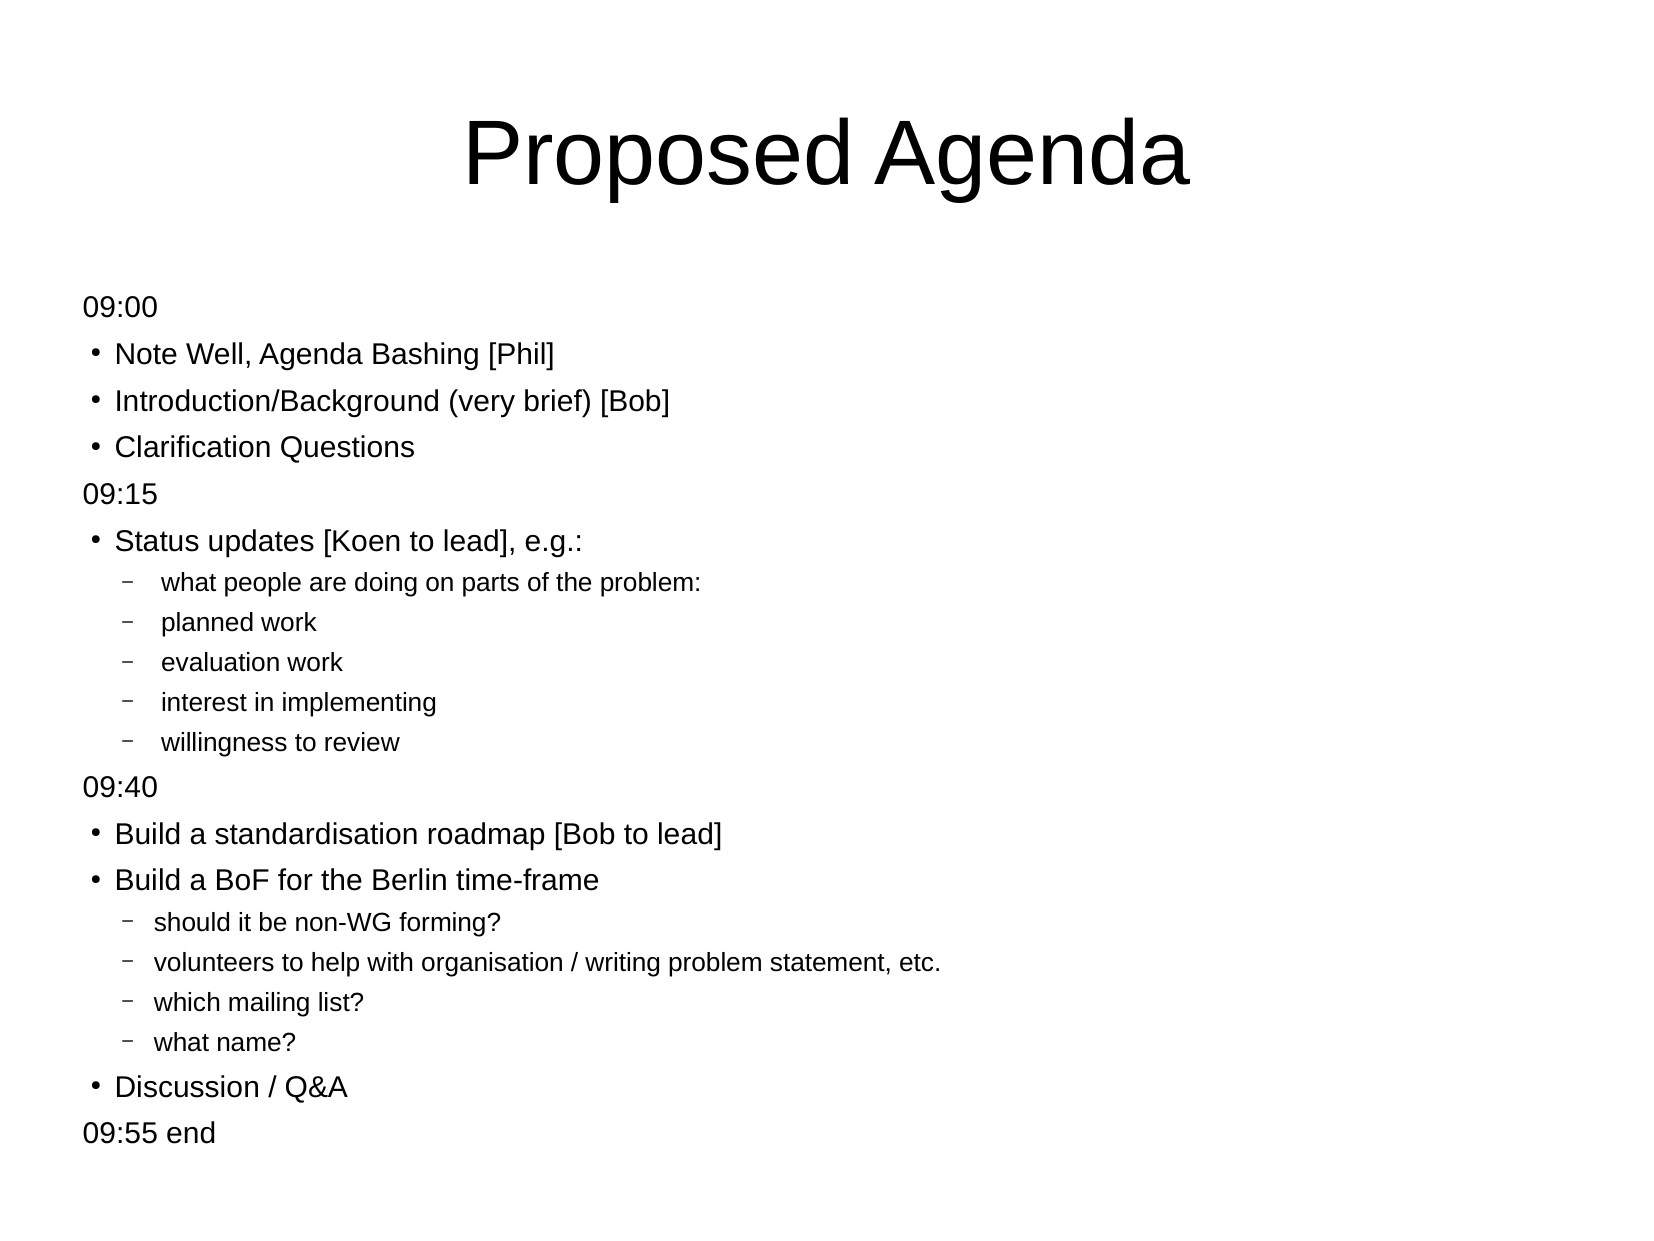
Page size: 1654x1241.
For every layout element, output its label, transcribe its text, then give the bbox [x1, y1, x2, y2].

title Proposed Agenda [82, 49, 1571, 257]
list 09:00 Note Well, Agenda Bashing [Phil] Introduction/Background (very brief) [Bob] Clarification Questions 09:15 Status updates [Koen to lead], e.g.: what people are doing on parts of the problem: planned work evaluation work interest in implementing willingness to review 09:40 Build a standardisation roadmap [Bob to lead] Build a BoF for the Berlin time-frame should it be non-WG forming? volunteers to help with organisation / writing problem statement, etc. which mailing list? what name? Discussion / Q&A 09:55 end [82, 290, 1571, 1170]
